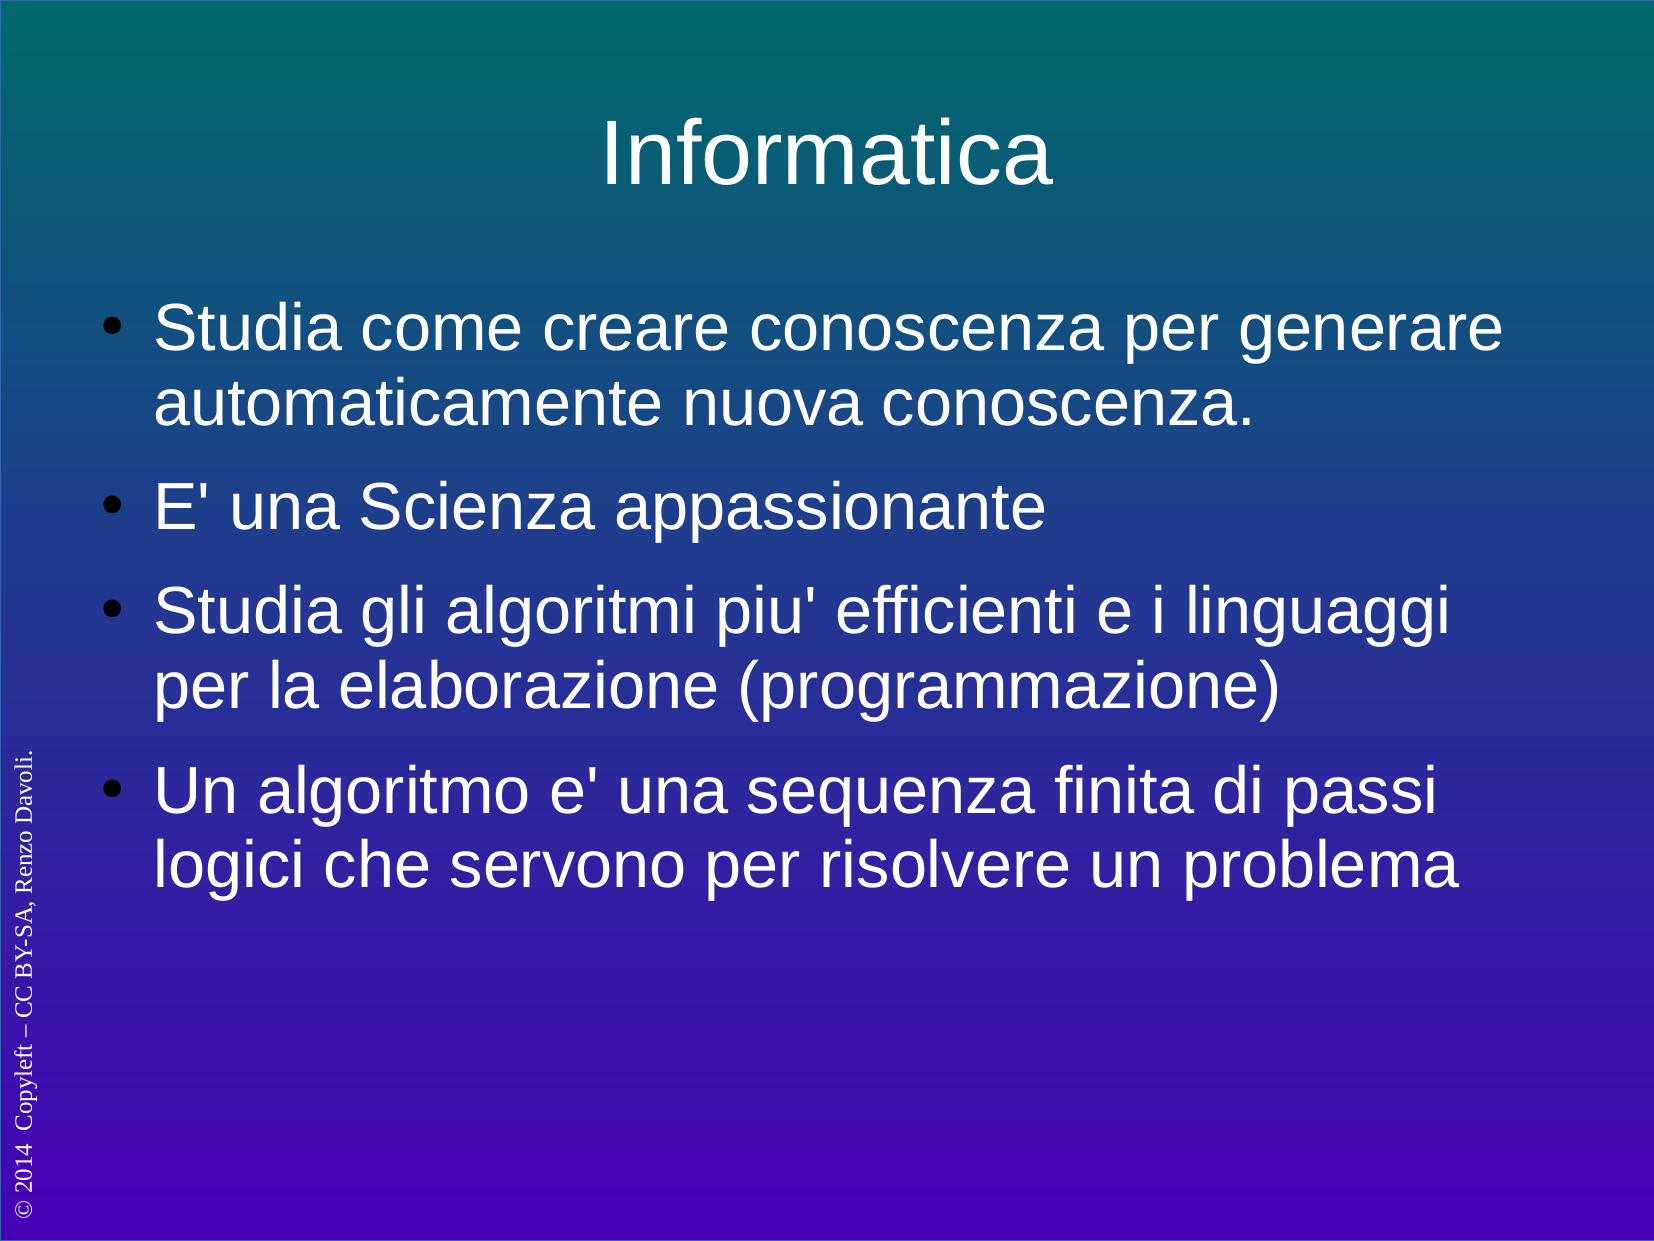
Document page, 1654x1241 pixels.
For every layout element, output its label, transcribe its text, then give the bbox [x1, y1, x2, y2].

list Studia come creare conoscenza per generare automaticamente nuova conoscenza. E' una Scienza appassionante Studia gli algoritmi piu' efficienti e i linguaggi per la elaborazione (programmazione) Un algoritmo e' una sequenza finita di passi logici che servono per risolvere un problema [82, 290, 1538, 1010]
title Informatica [82, 49, 1571, 257]
